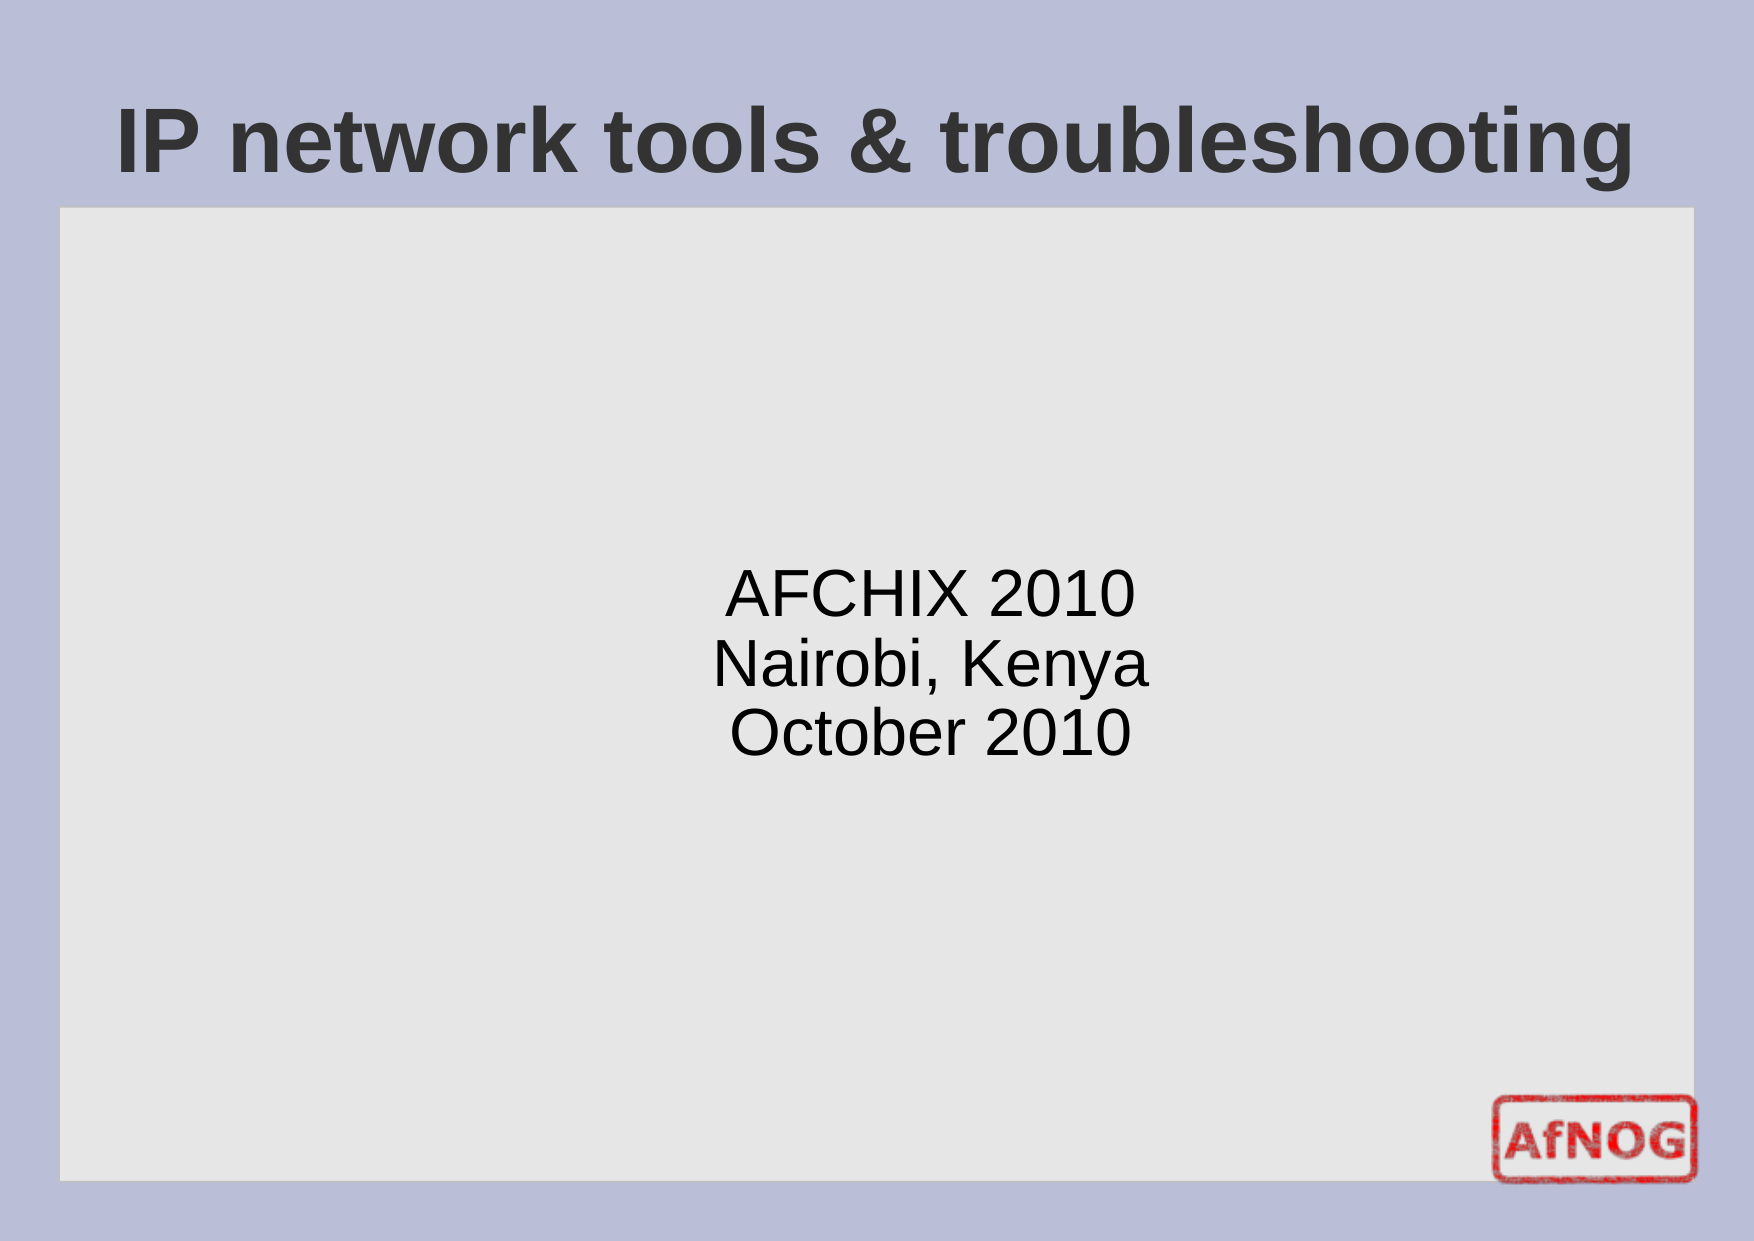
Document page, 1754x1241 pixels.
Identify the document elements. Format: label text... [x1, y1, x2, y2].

title IP network tools & troubleshooting [59, 0, 1695, 285]
picture [1490, 1092, 1701, 1188]
text_box AFCHIX 2010 Nairobi, Kenya October 2010 [679, 560, 1184, 780]
text_box [59, 285, 1695, 1182]
